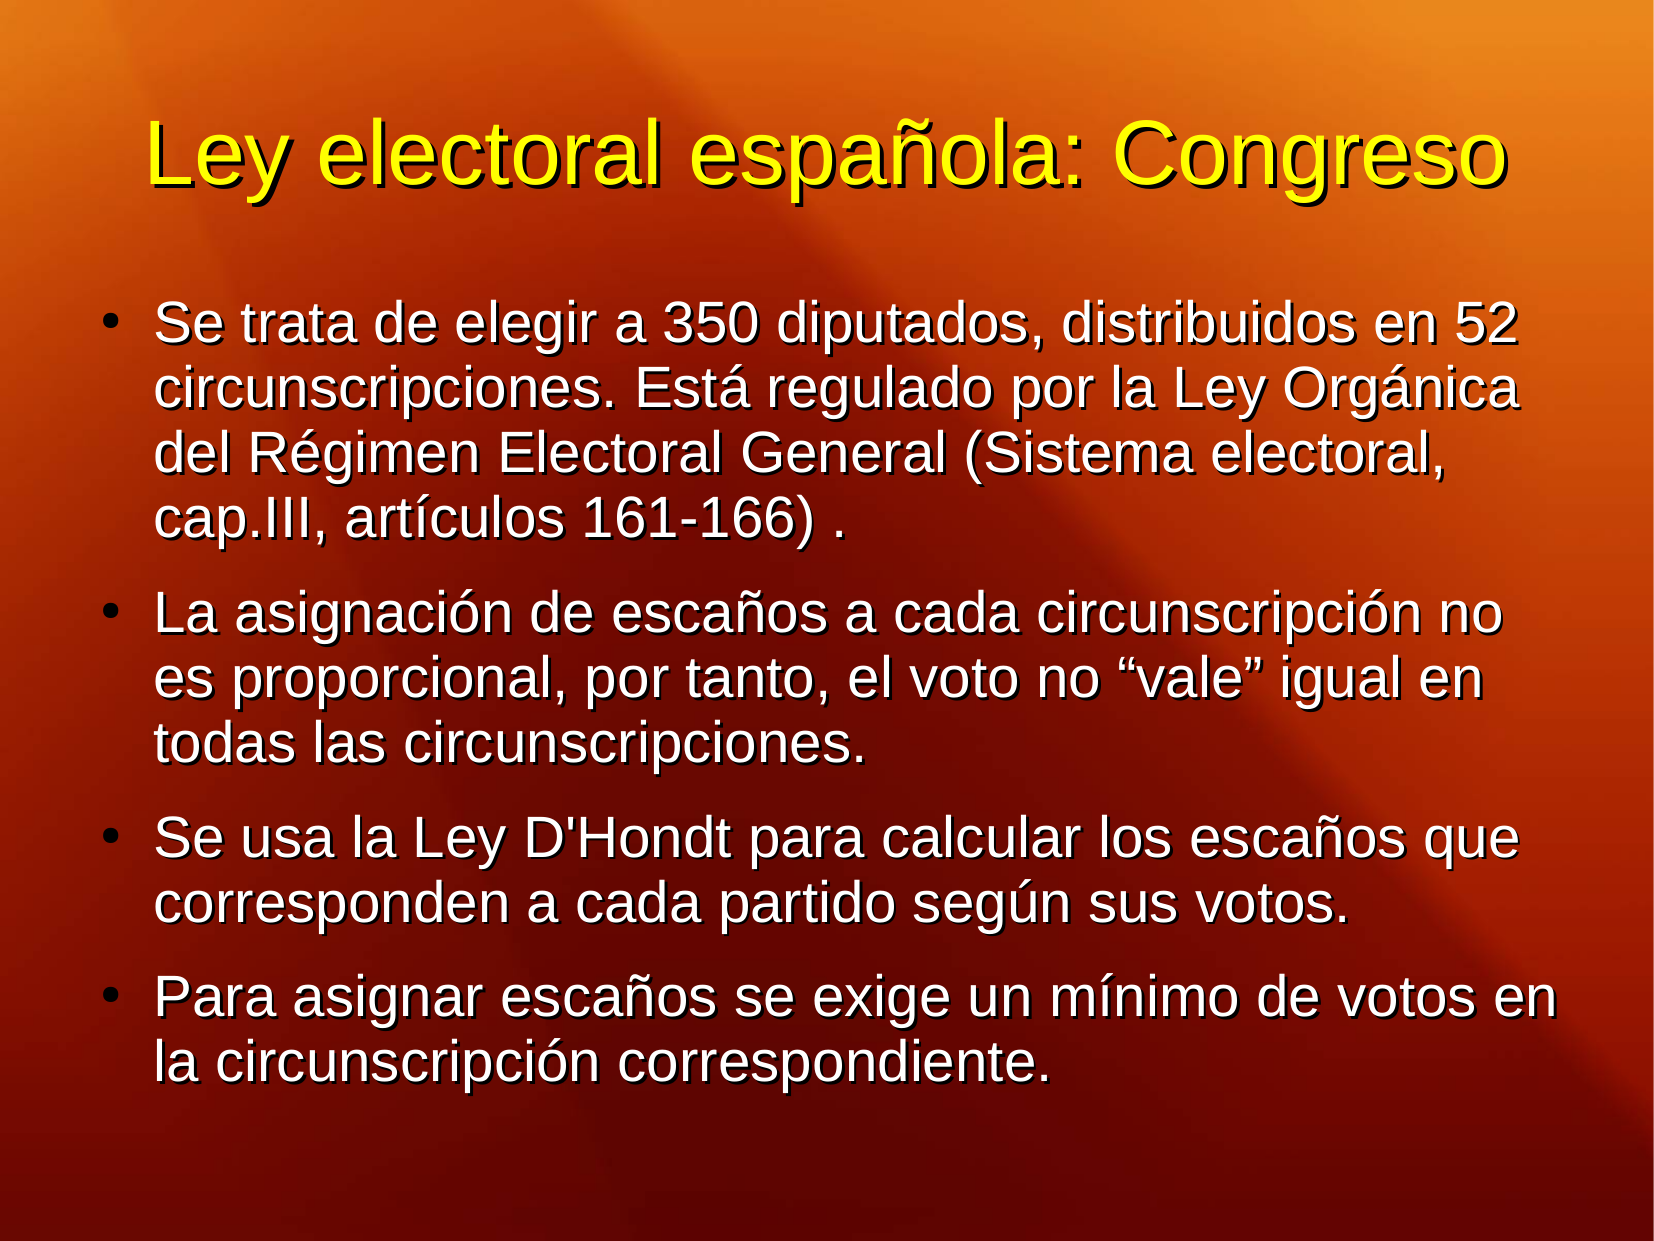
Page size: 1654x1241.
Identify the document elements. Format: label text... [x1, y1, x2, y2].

title Ley electoral española: Congreso [82, 49, 1571, 257]
list Se trata de elegir a 350 diputados, distribuidos en 52 circunscripciones. Está regulado por la Ley Orgánica del Régimen Electoral General (Sistema electoral, cap.III, artículos 161-166) . La asignación de escaños a cada circunscripción no es proporcional, por tanto, el voto no “vale” igual en todas las circunscripciones. Se usa la Ley D'Hondt para calcular los escaños que corresponden a cada partido según sus votos. Para asignar escaños se exige un mínimo de votos en la circunscripción correspondiente. [82, 290, 1571, 1097]
picture [0, 0, 1654, 1241]
